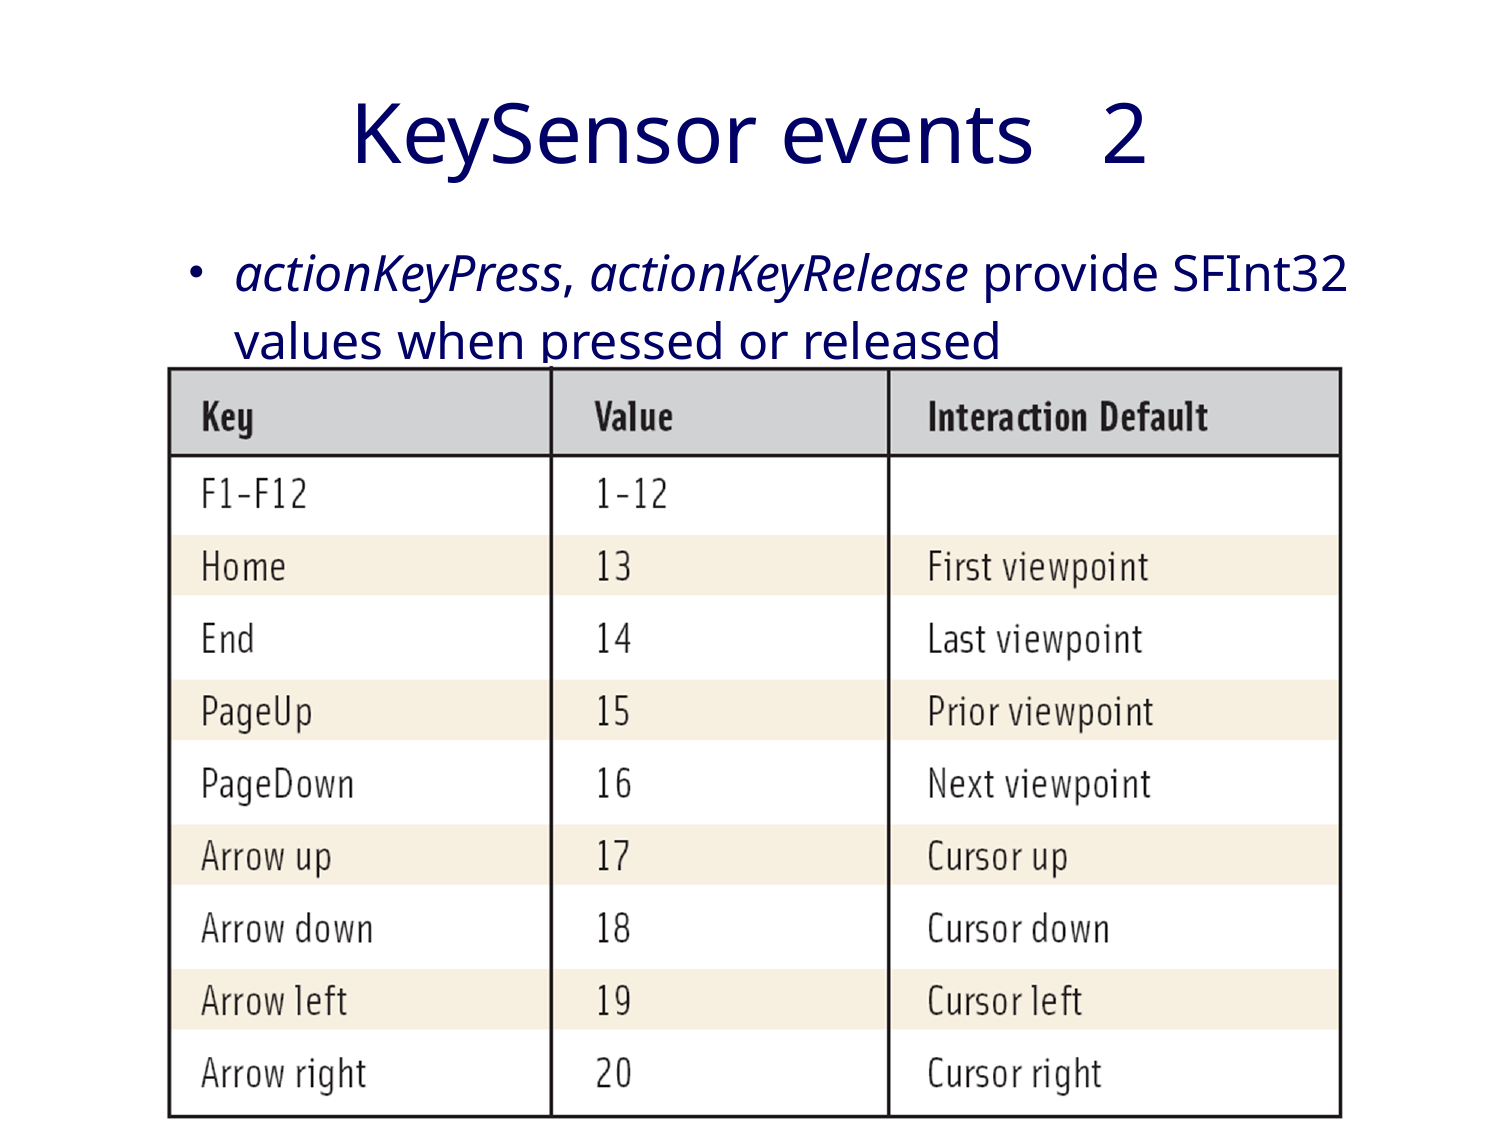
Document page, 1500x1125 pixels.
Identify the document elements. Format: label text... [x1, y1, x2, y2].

picture [163, 363, 1345, 1124]
title KeySensor events 2 [112, 44, 1388, 218]
list actionKeyPress, actionKeyRelease provide SFInt32 values when pressed or released [112, 237, 1388, 413]
